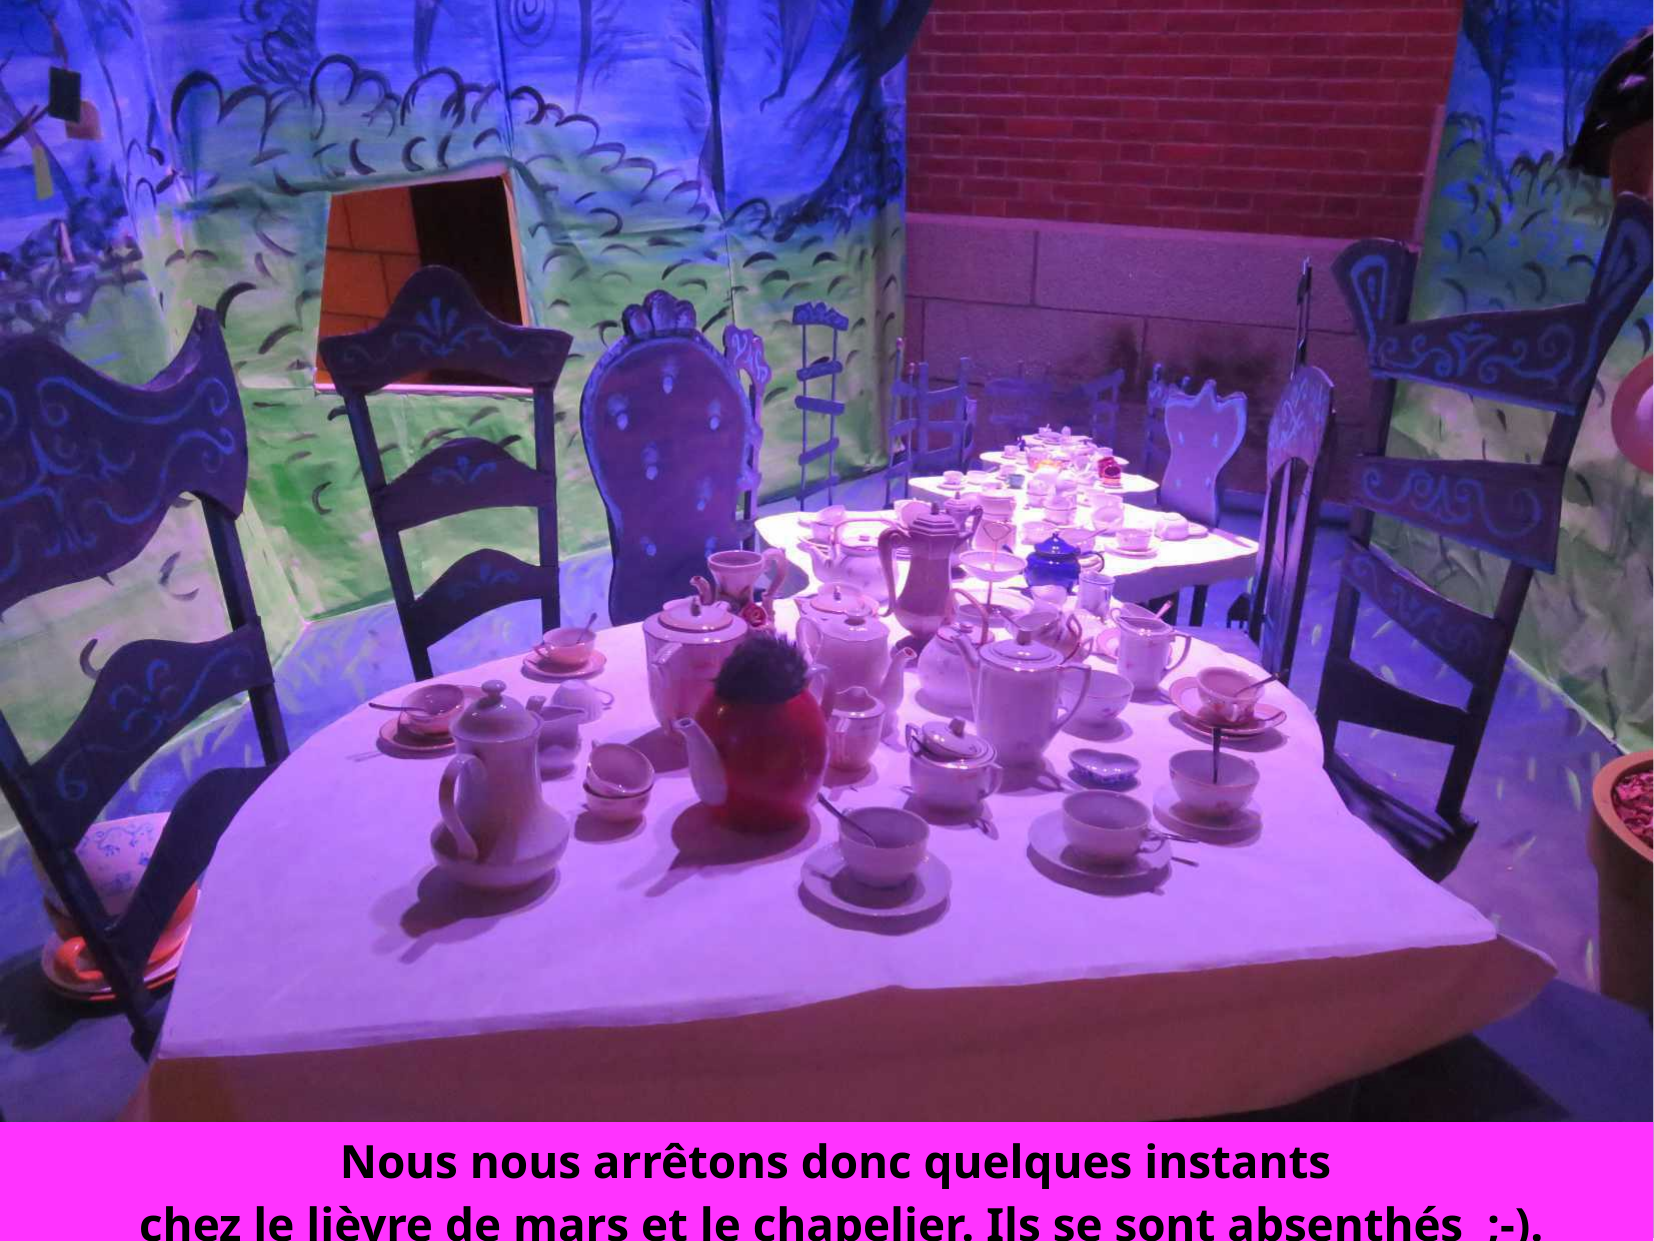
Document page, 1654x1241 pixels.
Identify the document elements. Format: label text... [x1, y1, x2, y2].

picture [0, 0, 1654, 1122]
text_box Nous nous arrêtons donc quelques instants chez le lièvre de mars et le chapelier. Ils se sont absenthés ;-). [0, 1122, 1654, 1241]
